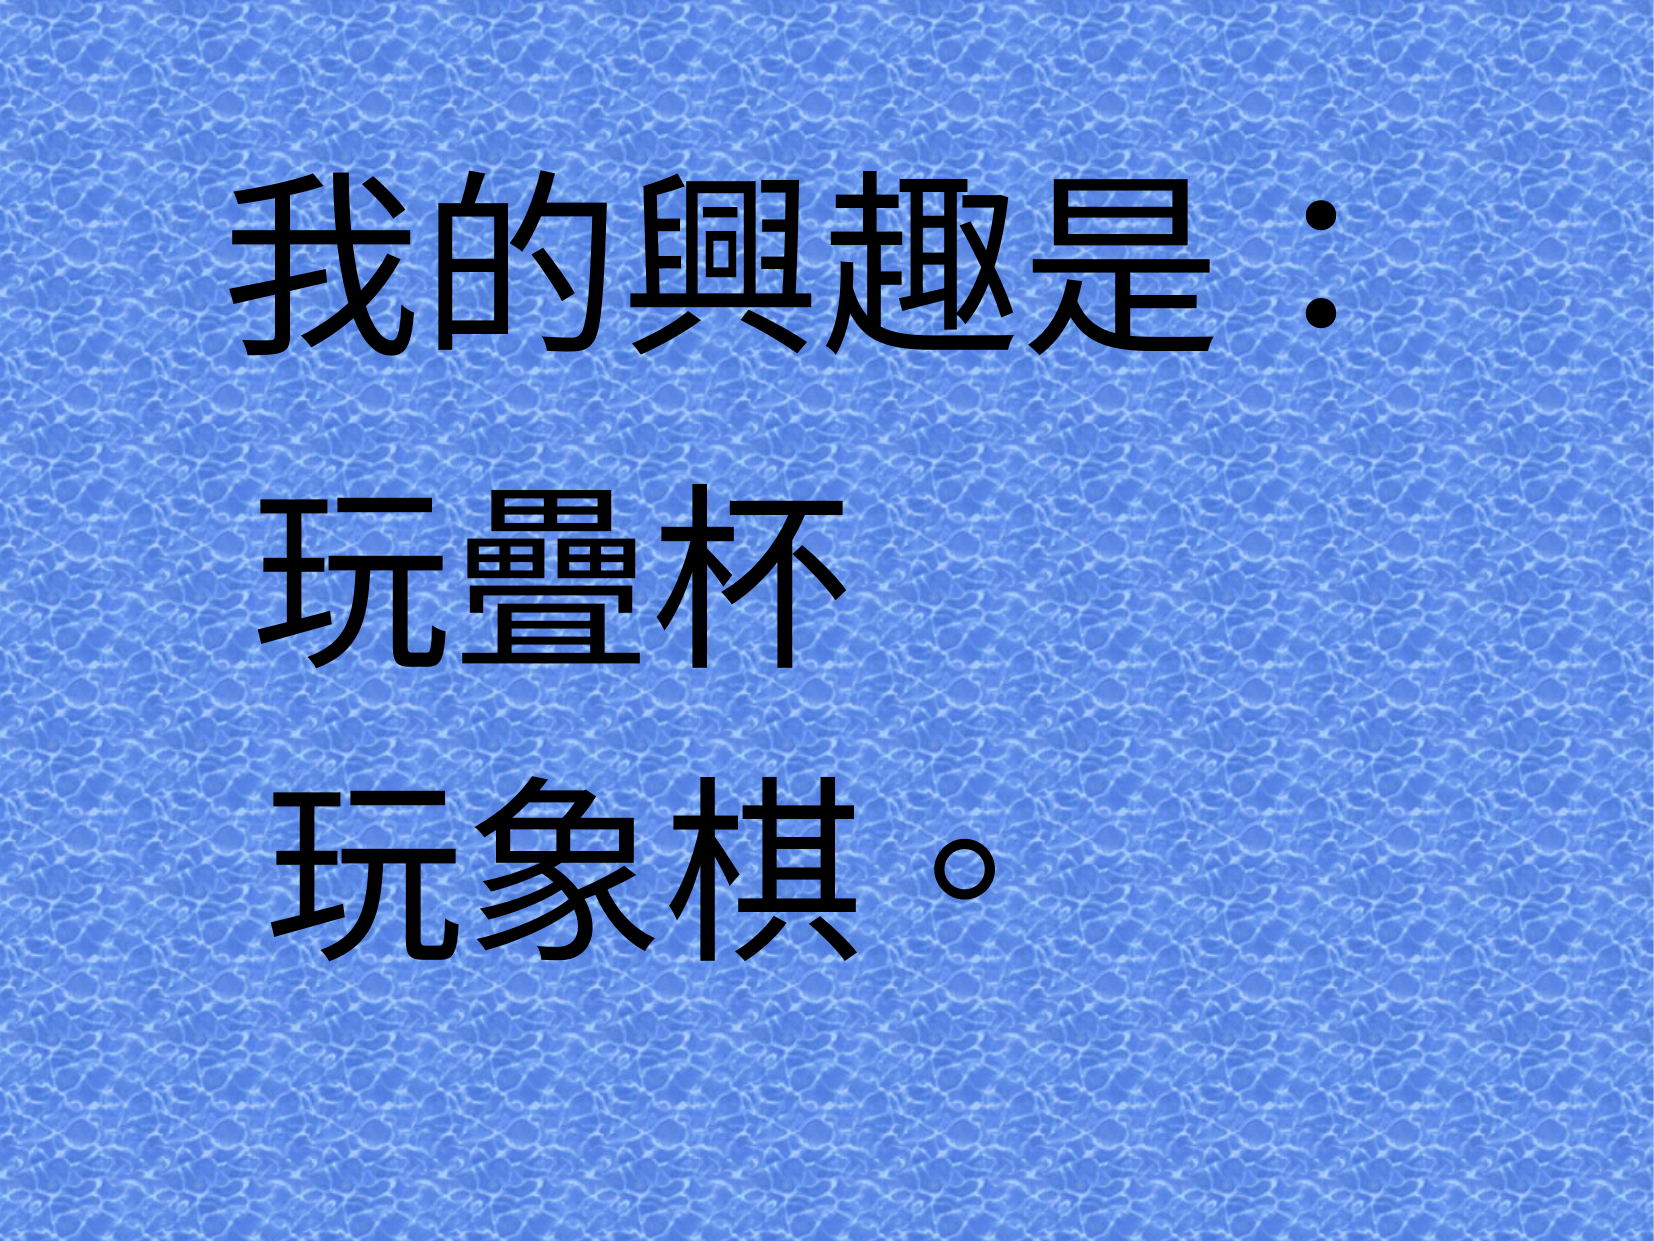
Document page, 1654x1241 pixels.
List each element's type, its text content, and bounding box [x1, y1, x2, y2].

text_box 玩象棋。 [249, 705, 1402, 961]
picture [0, 0, 1654, 1241]
text_box 我的興趣是： [206, 99, 1447, 355]
text_box 玩疊杯 [236, 413, 916, 668]
